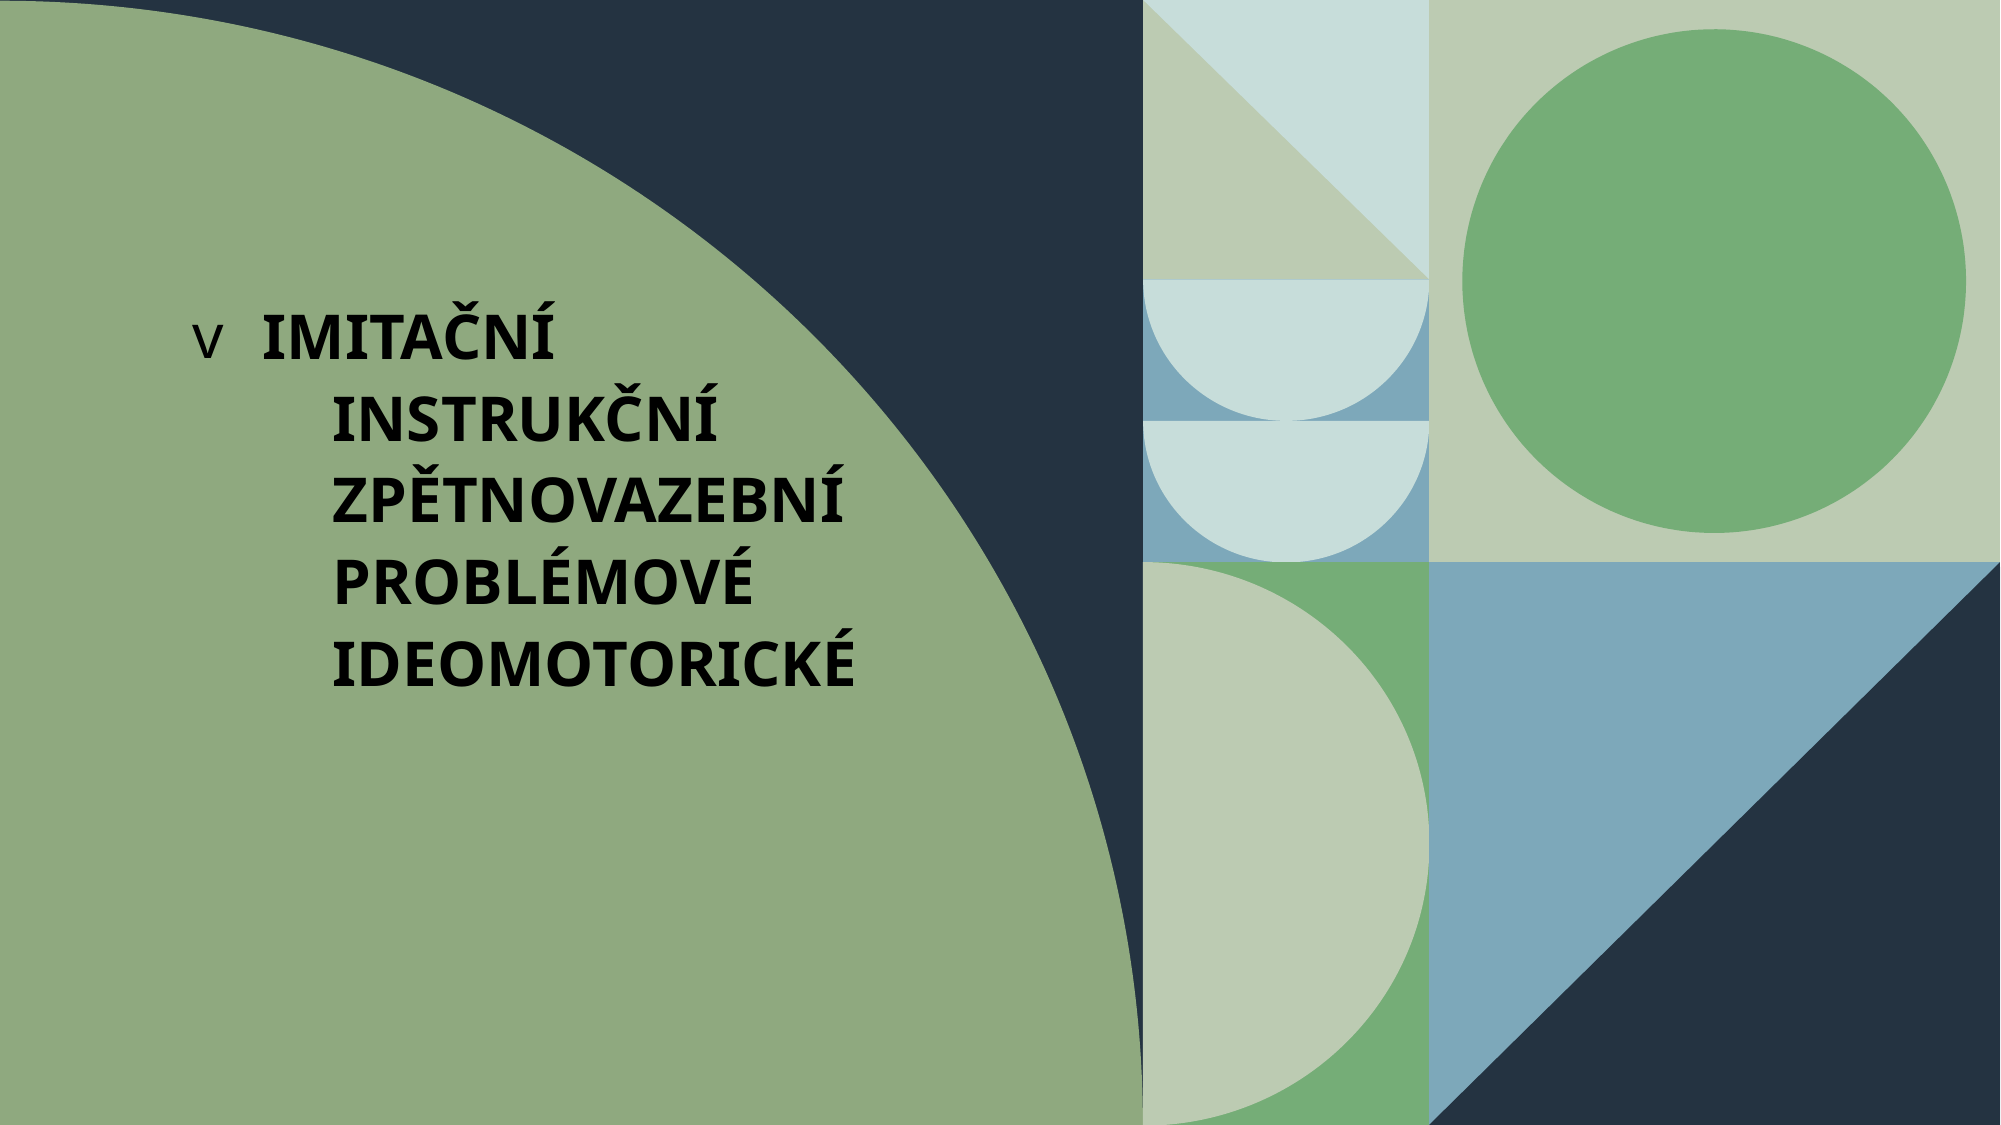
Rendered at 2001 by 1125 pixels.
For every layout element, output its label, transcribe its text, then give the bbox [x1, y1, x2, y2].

text_box [0, 0, 2000, 1125]
title IMITAČNÍ INSTRUKČNÍ ZPĚTNOVAZEBNÍ PROBLÉMOVÉ IDEOMOTORICKÉ [177, 266, 879, 781]
